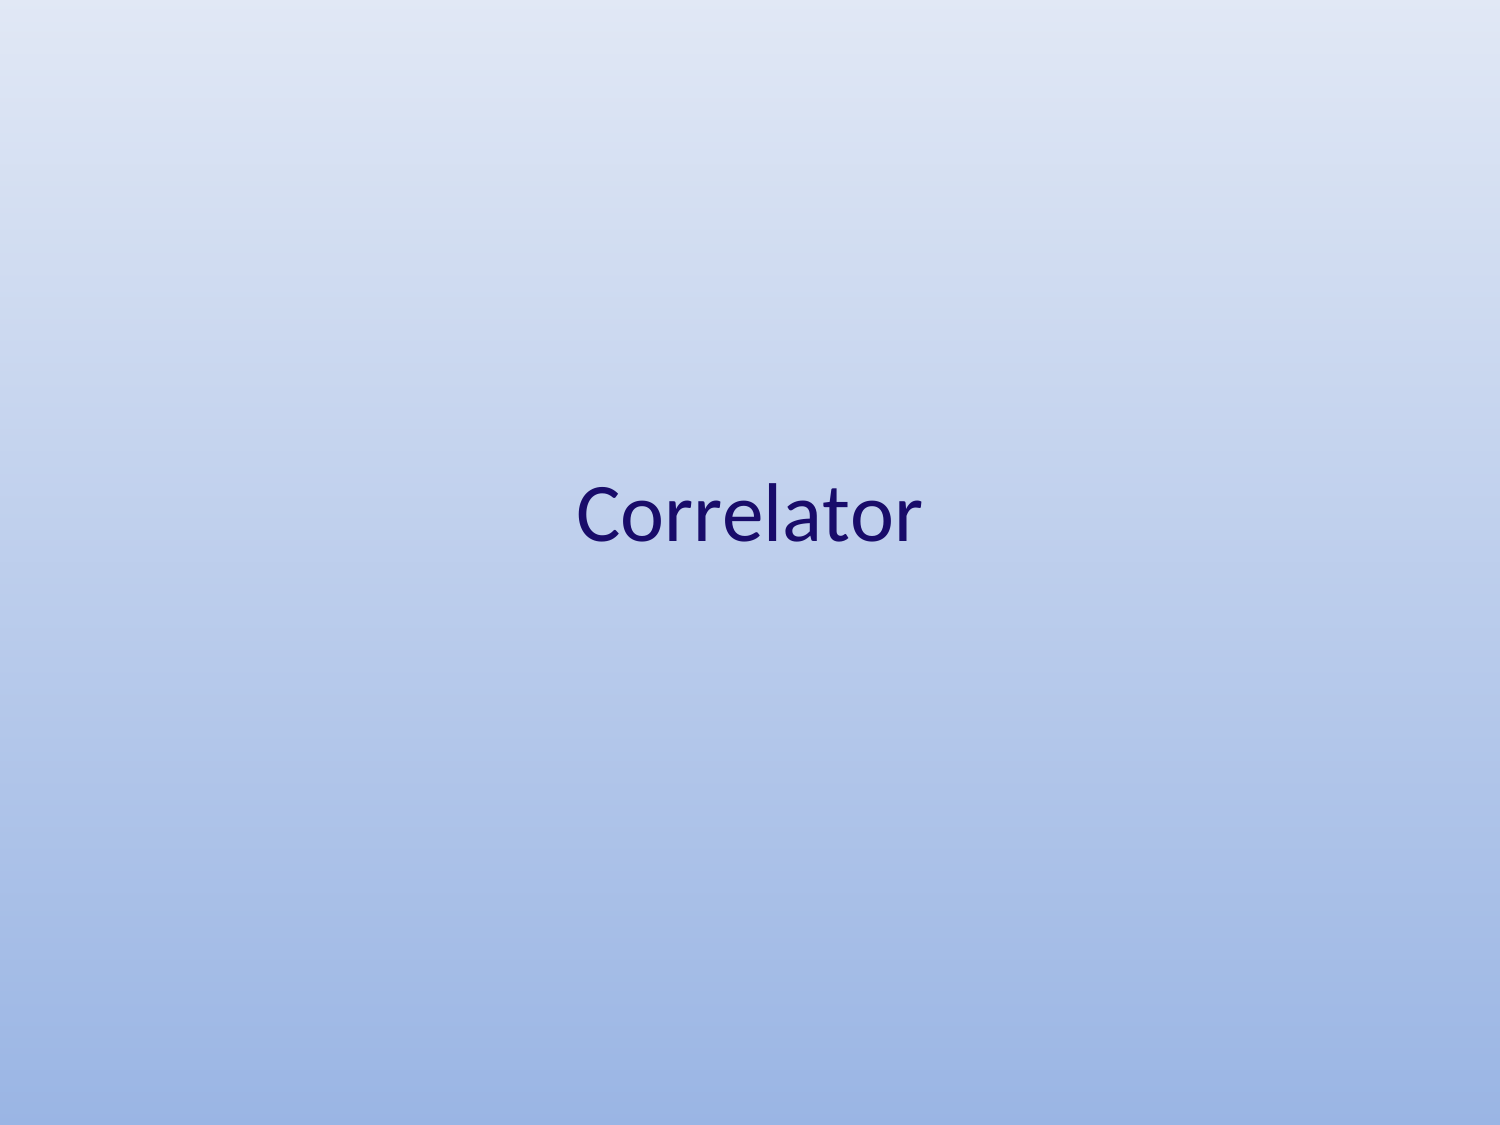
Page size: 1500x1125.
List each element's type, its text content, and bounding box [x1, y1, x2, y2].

title Correlator [0, 50, 1500, 566]
